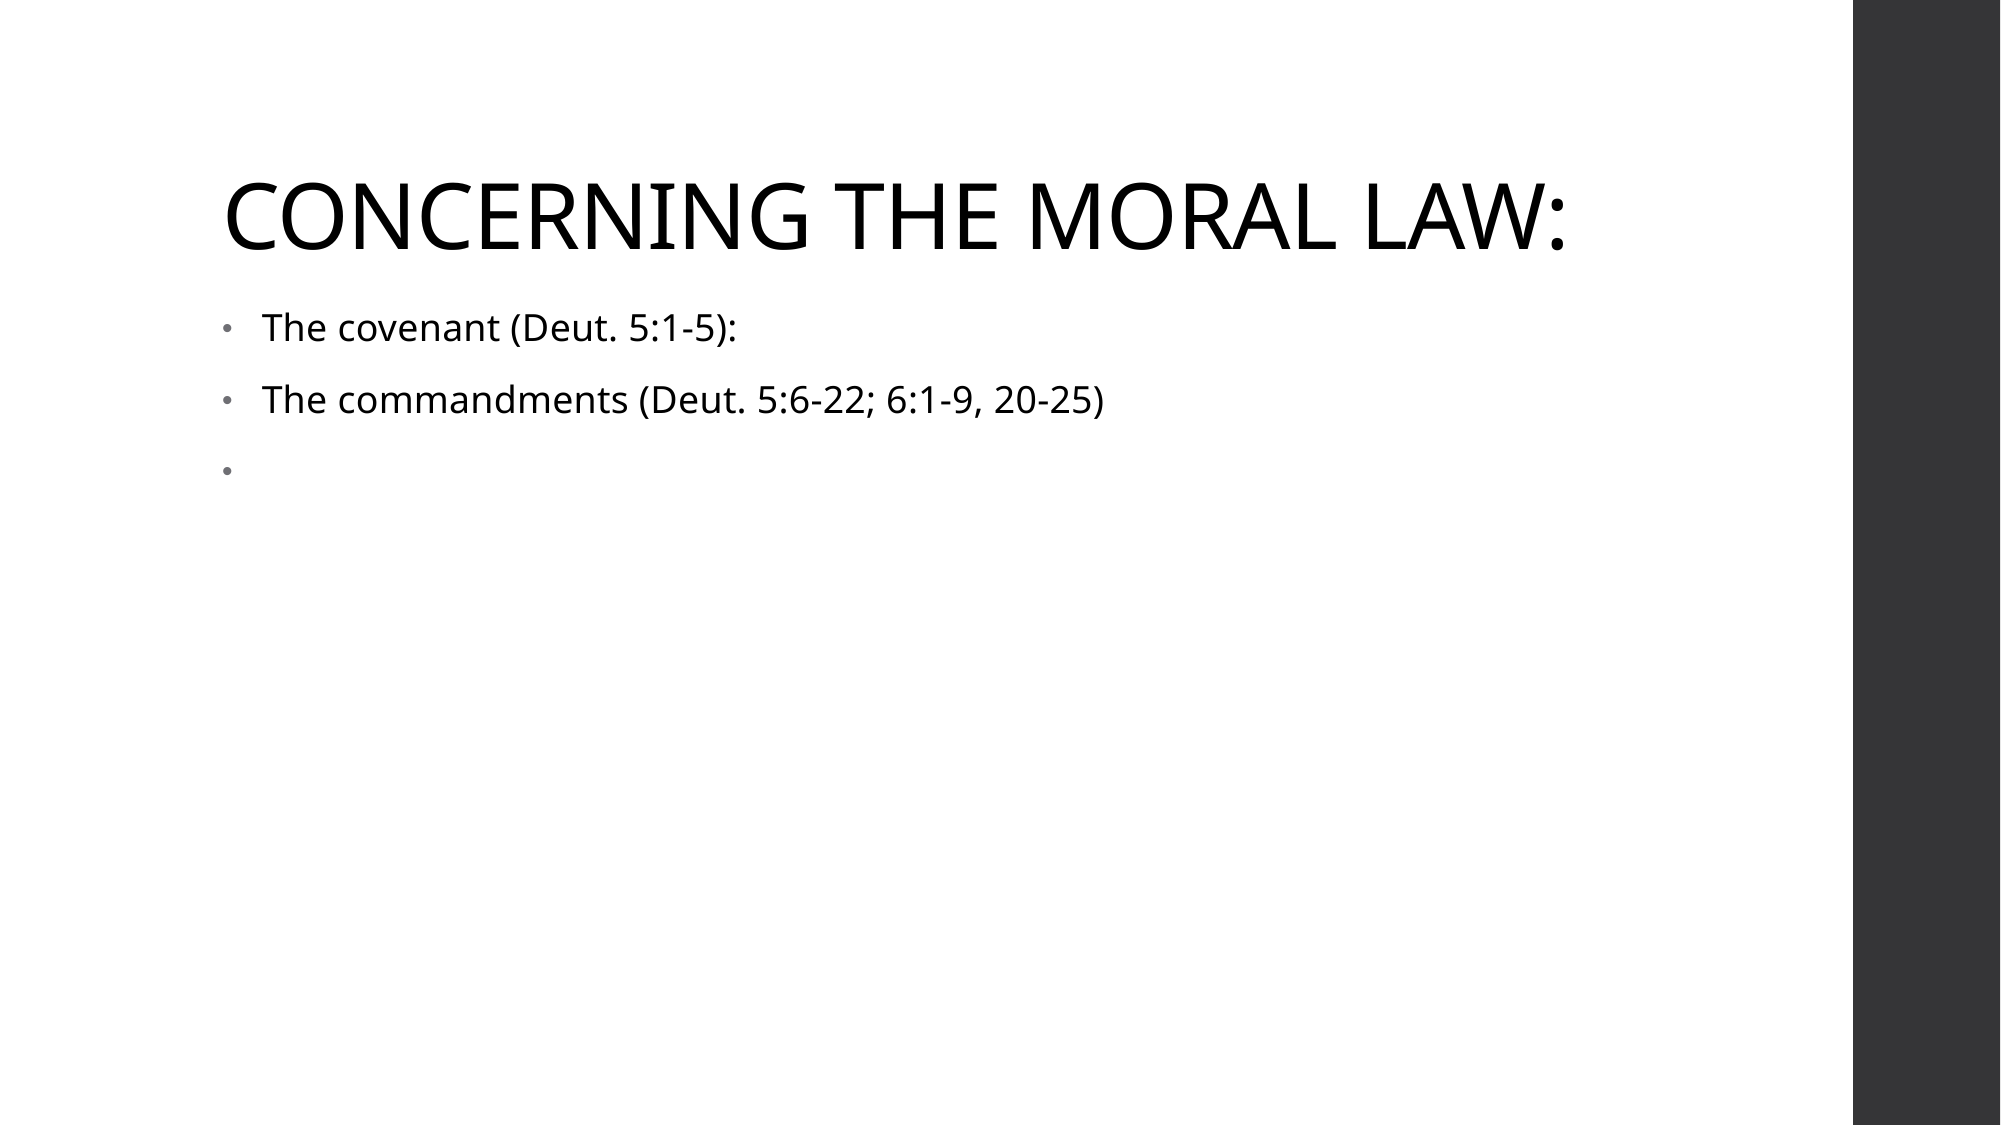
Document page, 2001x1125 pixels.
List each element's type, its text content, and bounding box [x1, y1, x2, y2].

title CONCERNING THE MORAL LAW: [206, 60, 1797, 278]
list The covenant (Deut. 5:1-5): The commandments (Deut. 5:6-22; 6:1-9, 20-25) [206, 299, 1617, 1014]
